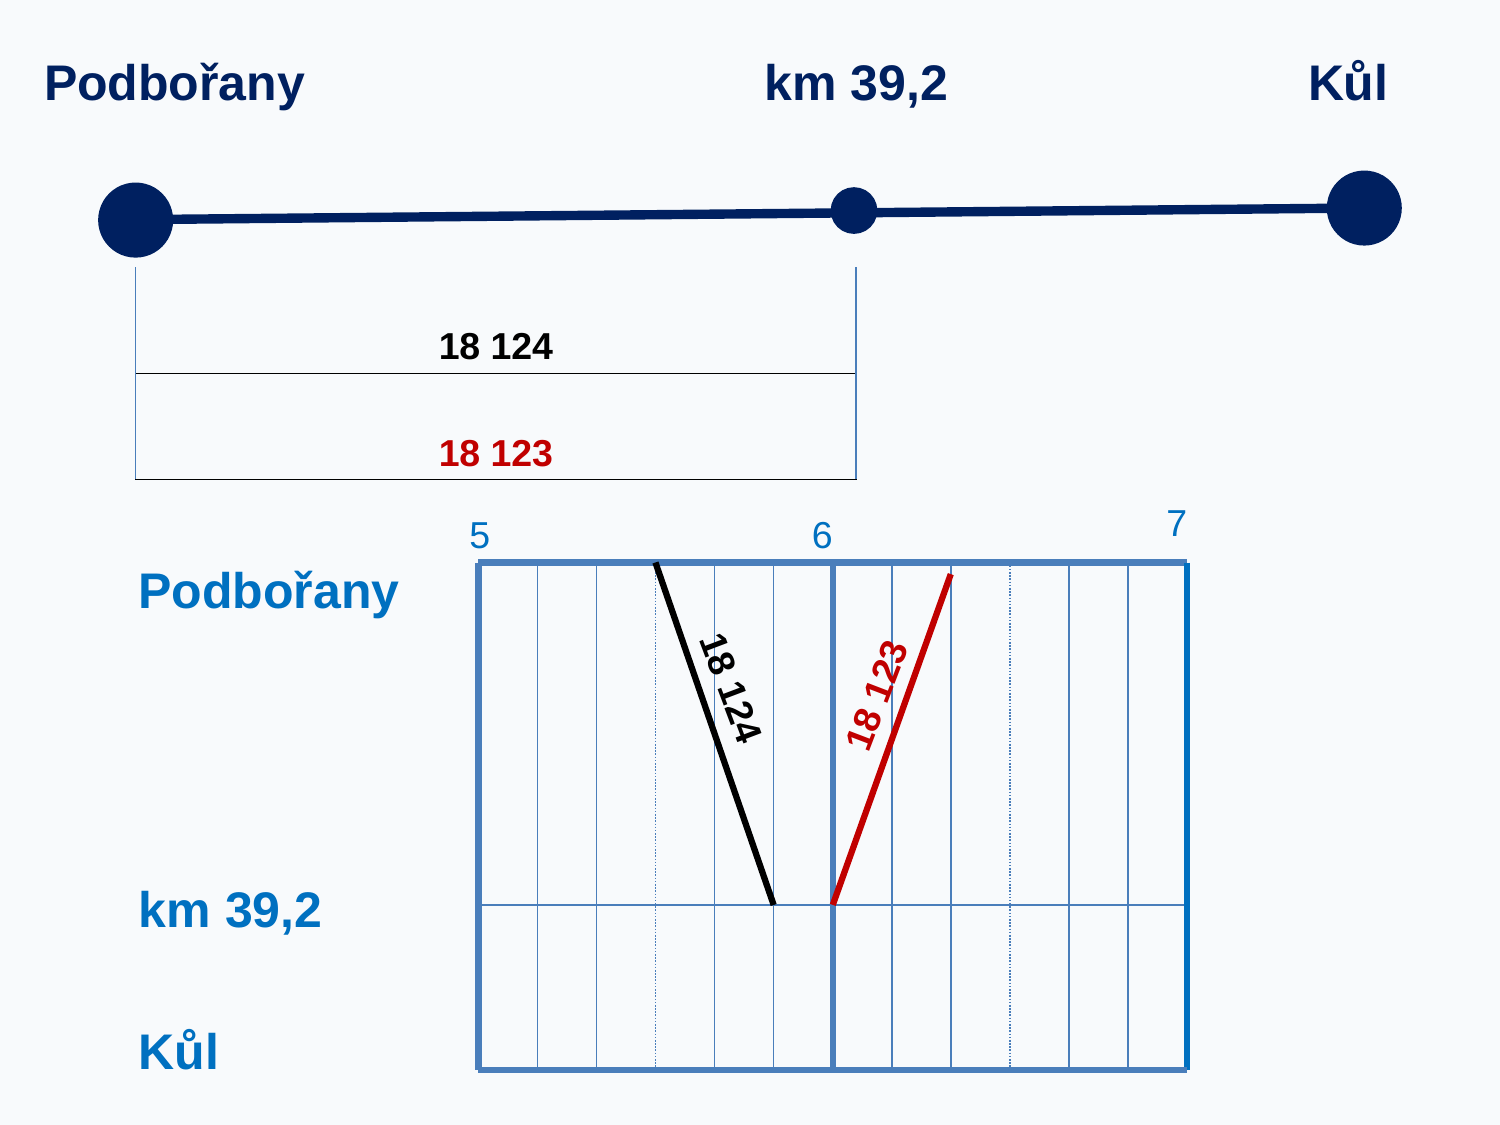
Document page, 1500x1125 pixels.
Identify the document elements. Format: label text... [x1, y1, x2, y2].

text_box 18 124 [679, 609, 794, 786]
text_box 18 123 [820, 597, 936, 774]
text_box Kůl [1293, 42, 1436, 119]
text_box 7 [1151, 491, 1211, 553]
text_box [100, 184, 172, 256]
text_box [1328, 172, 1400, 244]
text_box 18 123 [135, 420, 857, 482]
text_box km 39,2 [750, 42, 1070, 119]
text_box 6 [797, 503, 855, 564]
text_box Podbořany [29, 42, 349, 119]
text_box 18 124 [135, 314, 857, 375]
text_box km 39,2 [123, 869, 444, 945]
text_box Kůl [123, 1011, 444, 1087]
text_box 5 [454, 503, 514, 564]
text_box Podbořany [123, 550, 444, 627]
text_box [832, 189, 876, 232]
